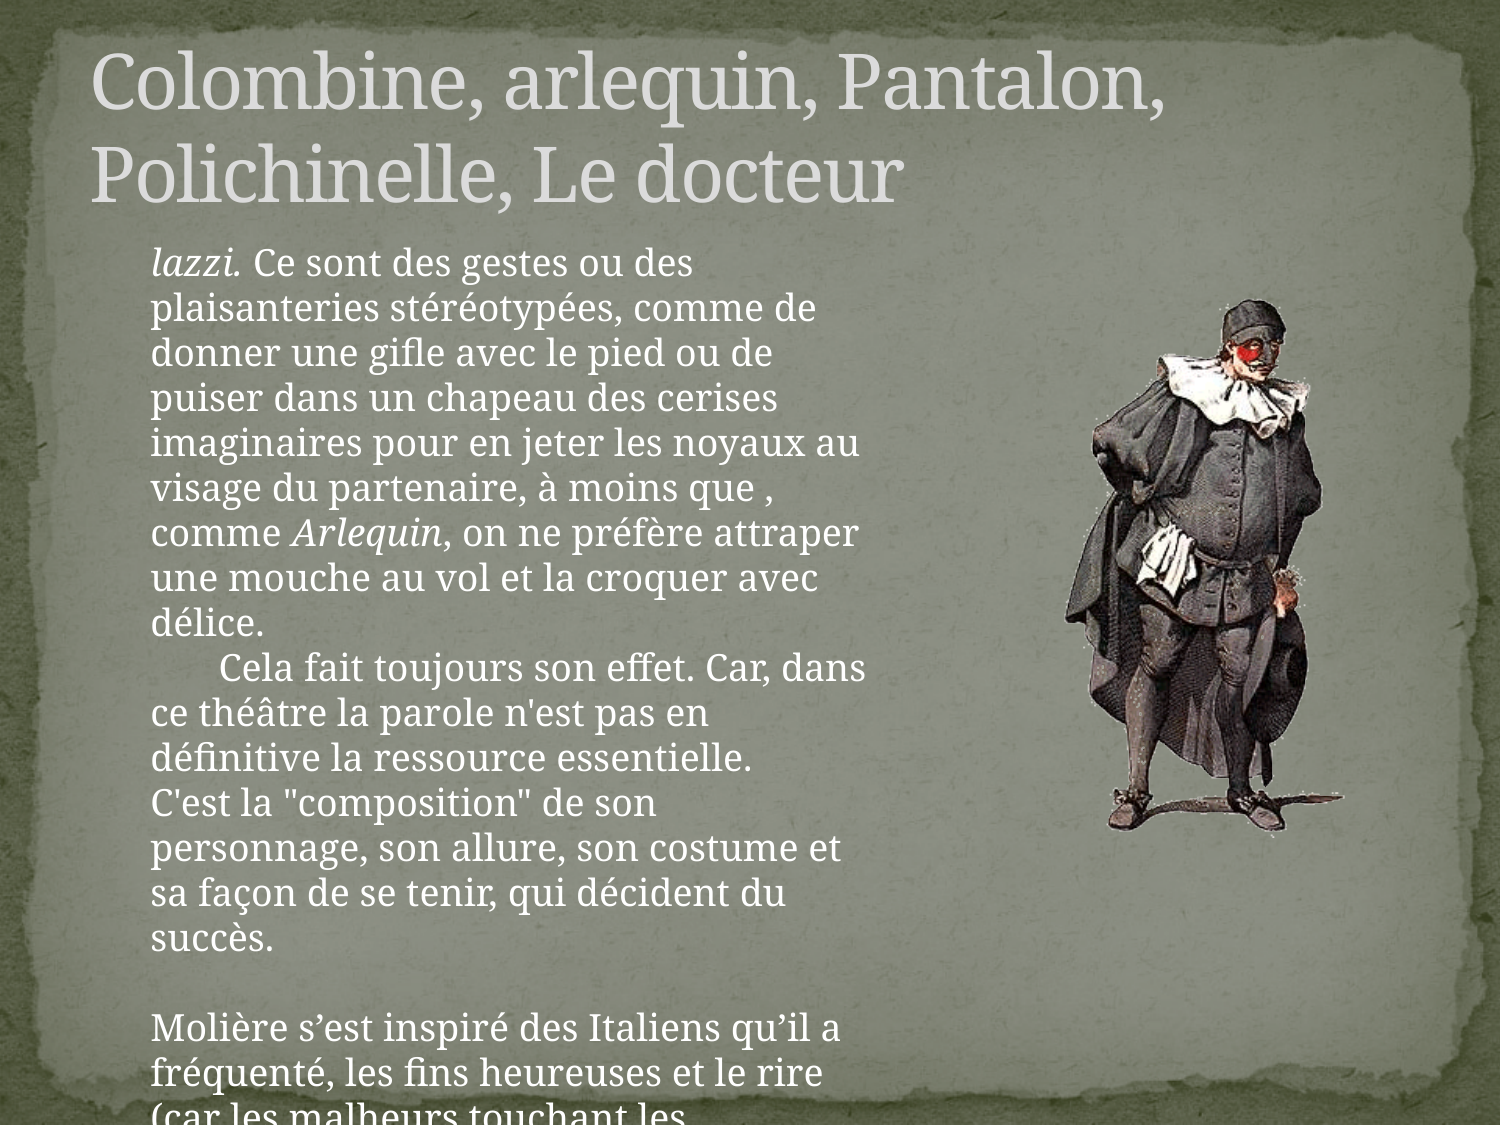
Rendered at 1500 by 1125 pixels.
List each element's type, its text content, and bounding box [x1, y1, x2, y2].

text_box lazzi. Ce sont des gestes ou des plaisanteries stéréotypées, comme de donner une gifle avec le pied ou de puiser dans un chapeau des cerises imaginaires pour en jeter les noyaux au visage du partenaire, à moins que , comme Arlequin, on ne préfère attraper une mouche au vol et la croquer avec délice. Cela fait toujours son effet. Car, dans ce théâtre la parole n'est pas en définitive la ressource essentielle. C'est la "composition" de son personnage, son allure, son costume et sa façon de se tenir, qui décident du succès. Molière s’est inspiré des Italiens qu’il a fréquenté, les fins heureuses et le rire (car les malheurs touchant les personnages ne sont que proovisoires). [135, 231, 886, 1125]
title Colombine, arlequin, Pantalon, Polichinelle, Le docteur [75, 24, 1425, 225]
picture [0, 0, 1500, 1125]
